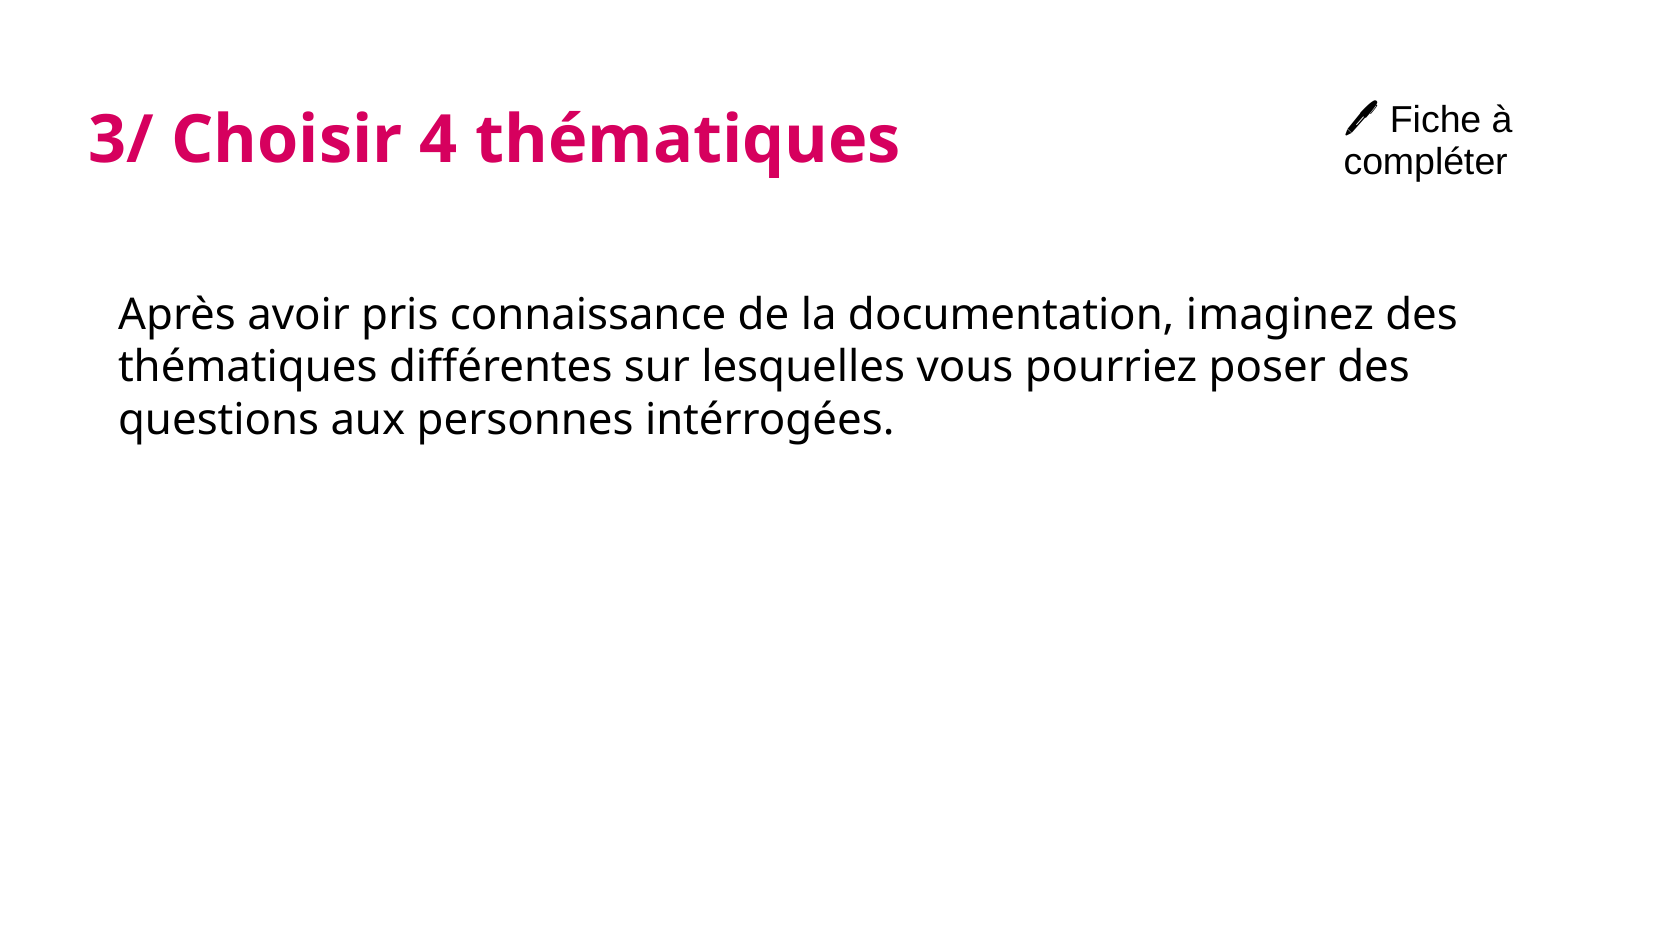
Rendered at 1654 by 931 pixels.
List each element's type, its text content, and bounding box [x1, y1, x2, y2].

text_box 🖊 ️Fiche à compléter [1328, 91, 1608, 191]
title 3/ Choisir 4 thématiques [88, 91, 1595, 414]
text_box Après avoir pris connaissance de la documentation, imaginez des thématiques différentes sur lesquelles vous pourriez poser des questions aux personnes intérrogées. [118, 285, 1595, 444]
